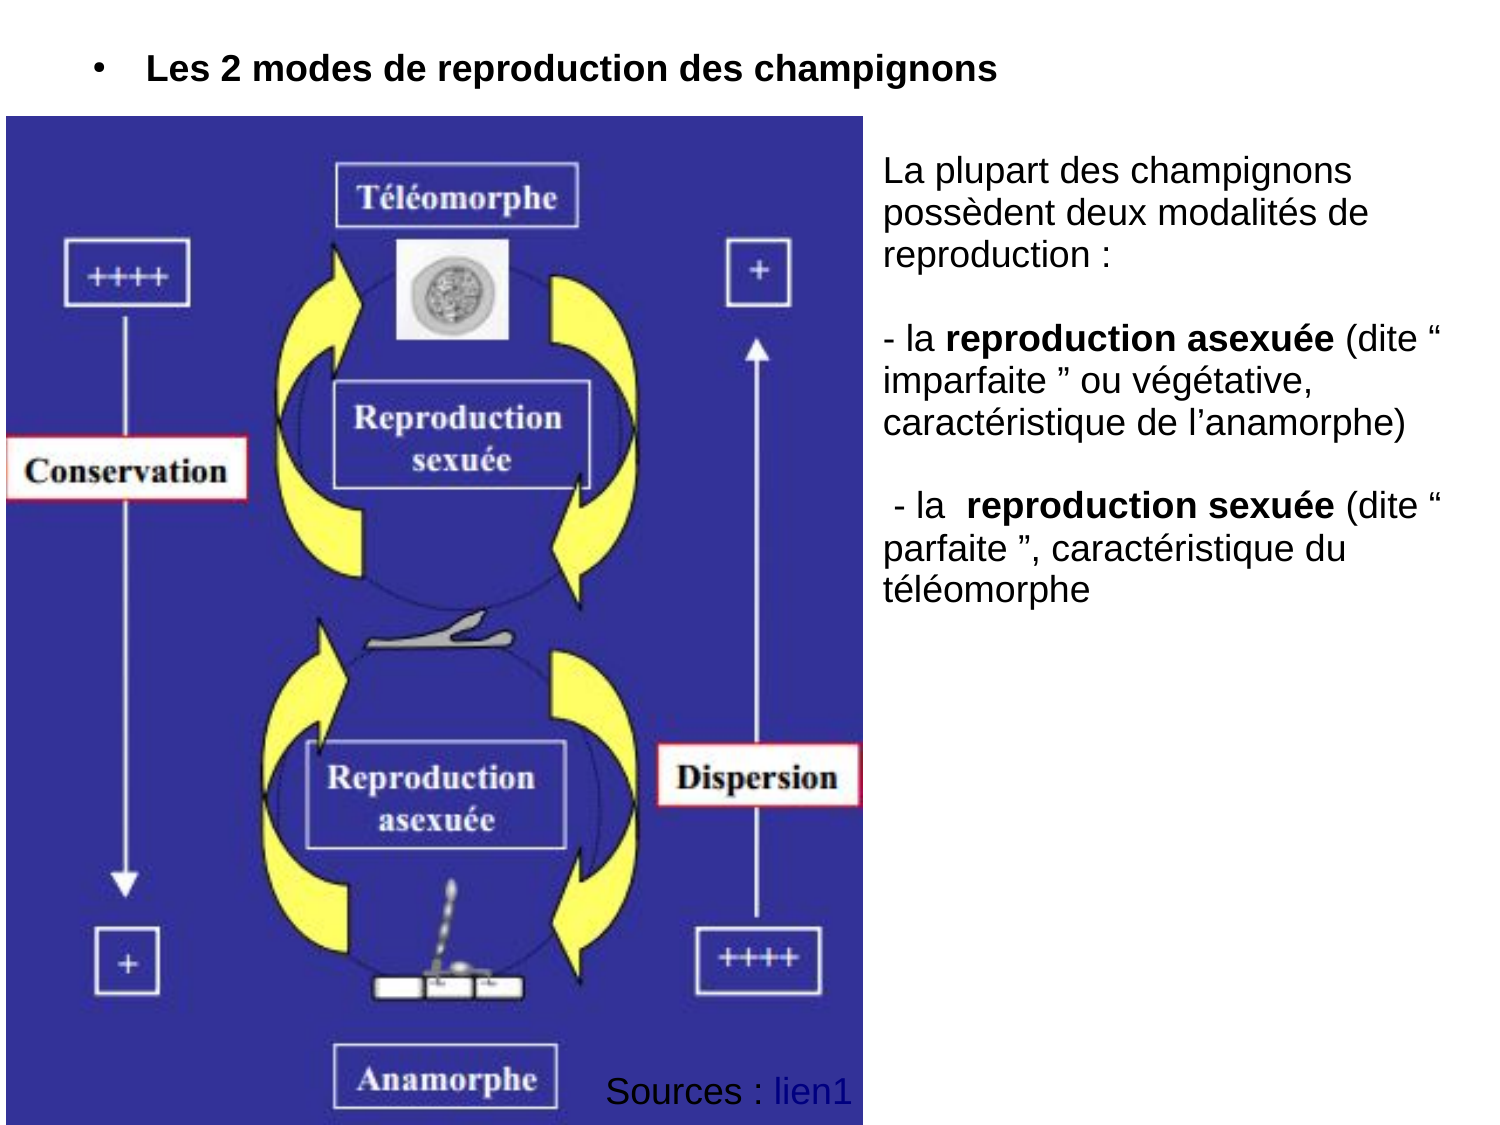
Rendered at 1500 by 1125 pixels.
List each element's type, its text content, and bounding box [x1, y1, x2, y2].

picture [6, 116, 863, 1125]
text_box Sources : lien1 [590, 1062, 1004, 1120]
text_box La plupart des champignons possèdent deux modalités de reproduction : - la reproduction asexuée (dite “ imparfaite ” ou végétative, caractéristique de l’anamorphe) - la reproduction sexuée (dite “ parfaite ”, caractéristique du téléomorphe [868, 141, 1495, 706]
list Les 2 modes de reproduction des champignons [75, 47, 1425, 916]
